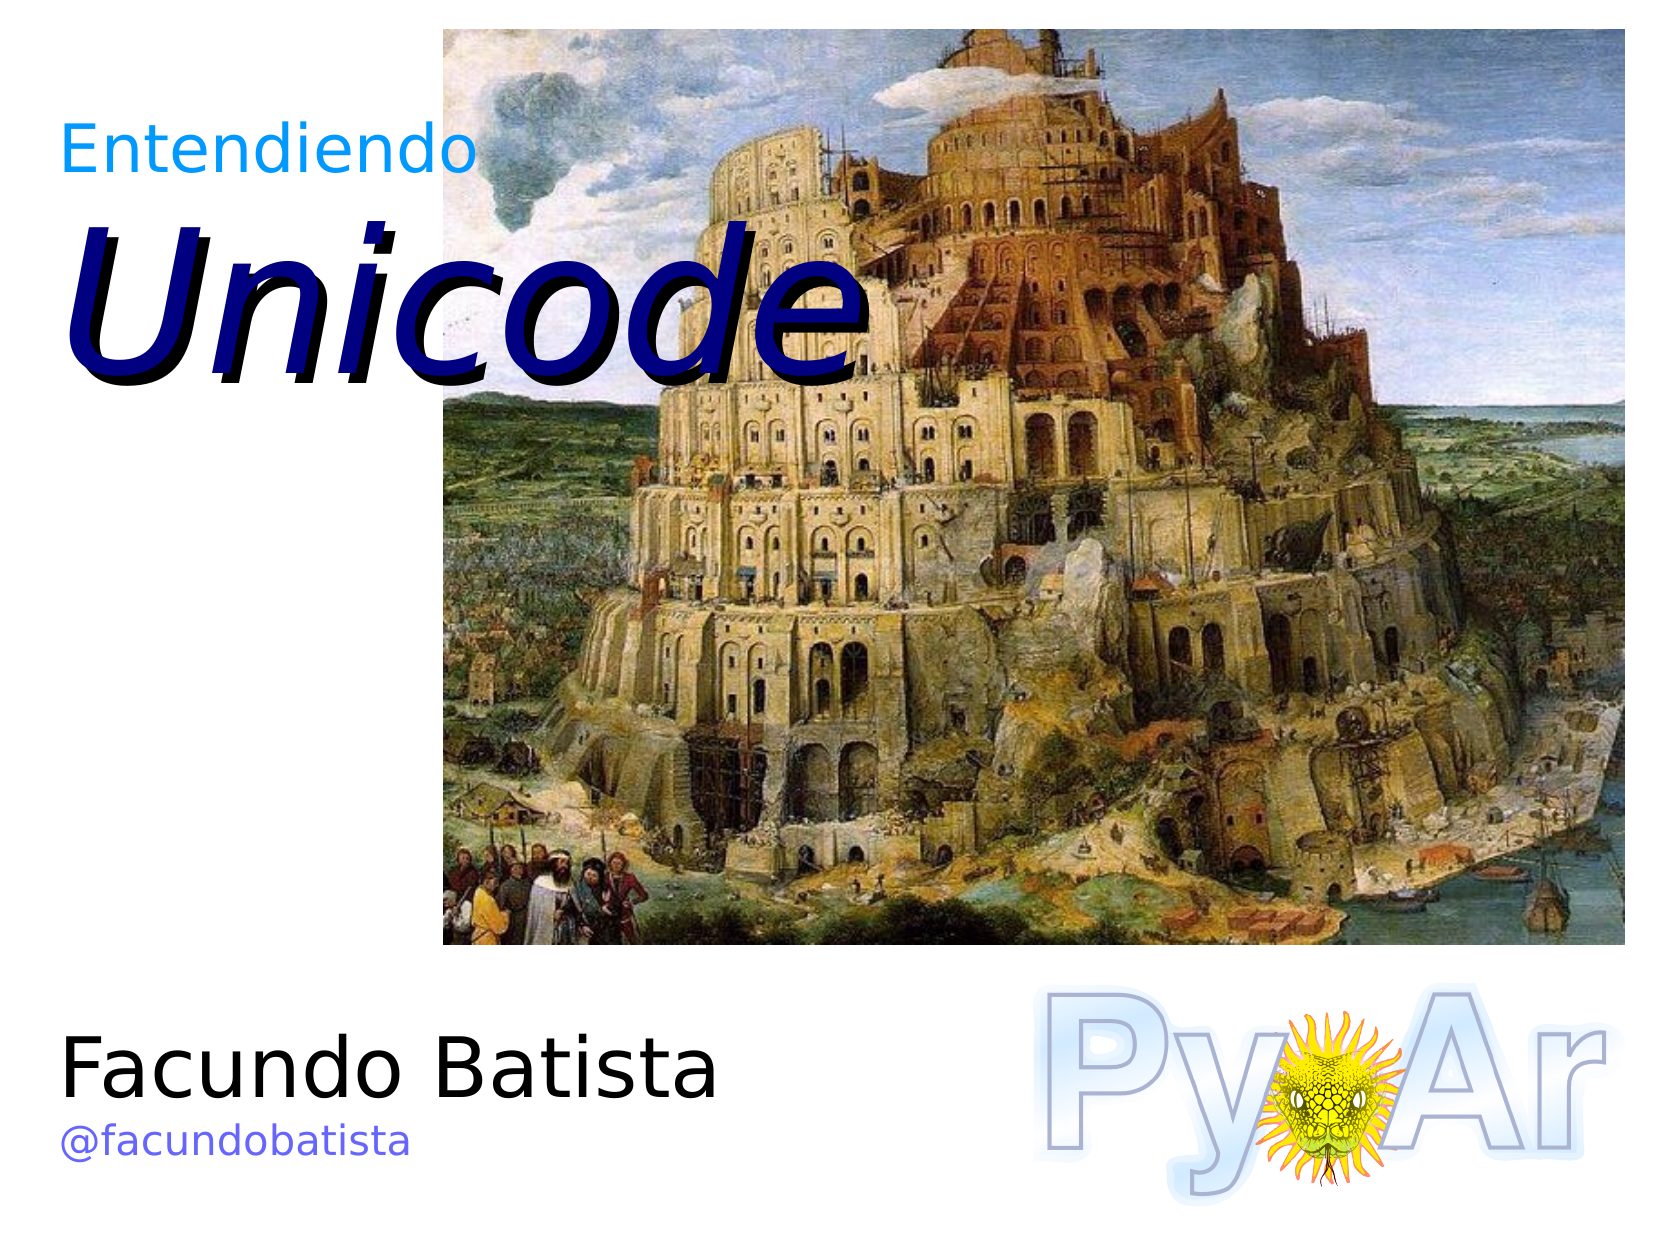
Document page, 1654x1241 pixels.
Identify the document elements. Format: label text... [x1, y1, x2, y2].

picture [1033, 948, 1625, 1211]
title Facundo Batista @facundobatista [59, 944, 768, 1241]
title Entendiendo Unicode [59, 59, 1548, 473]
picture [443, 29, 1625, 945]
